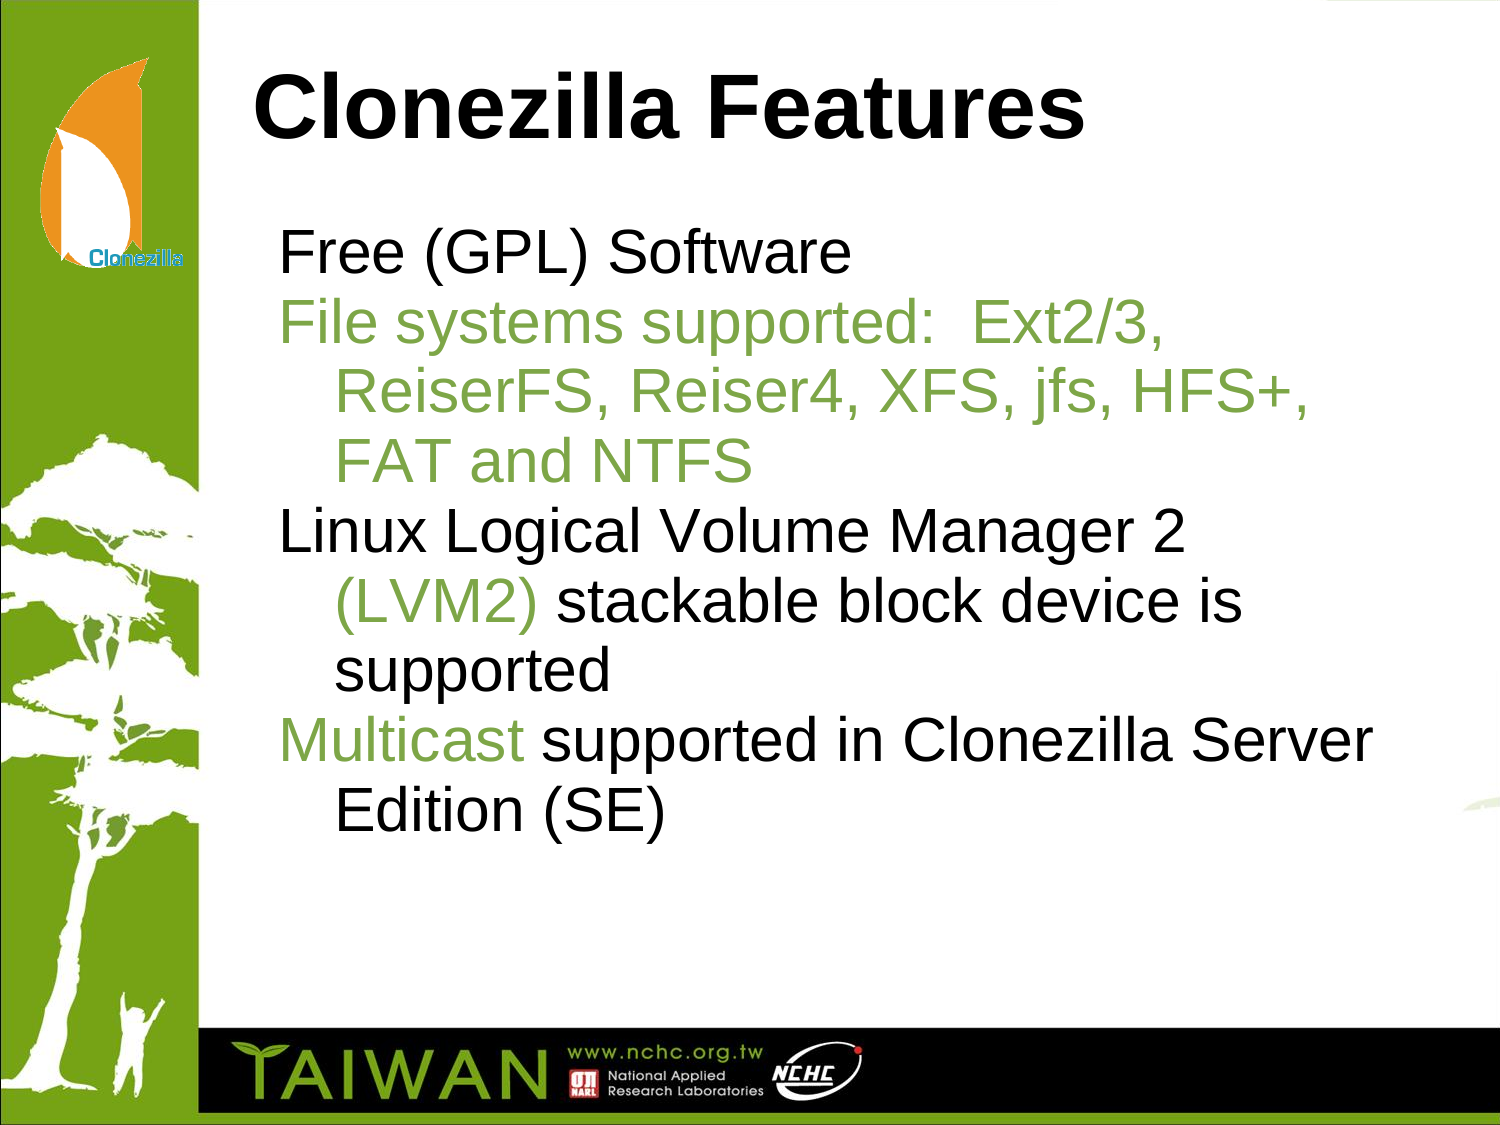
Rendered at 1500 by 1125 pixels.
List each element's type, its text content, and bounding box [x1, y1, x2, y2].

title Clonezilla Features [212, 55, 1128, 159]
picture [0, 0, 1500, 1125]
text_box Free (GPL) Software File systems supported: Ext2/3, ReiserFS, Reiser4, XFS, jfs, HFS+, FAT and NTFS Linux Logical Volume Manager 2 (LVM2) stackable block device is supported Multicast supported in Clonezilla Server Edition (SE) [263, 209, 1418, 1125]
chart [17, 49, 195, 278]
